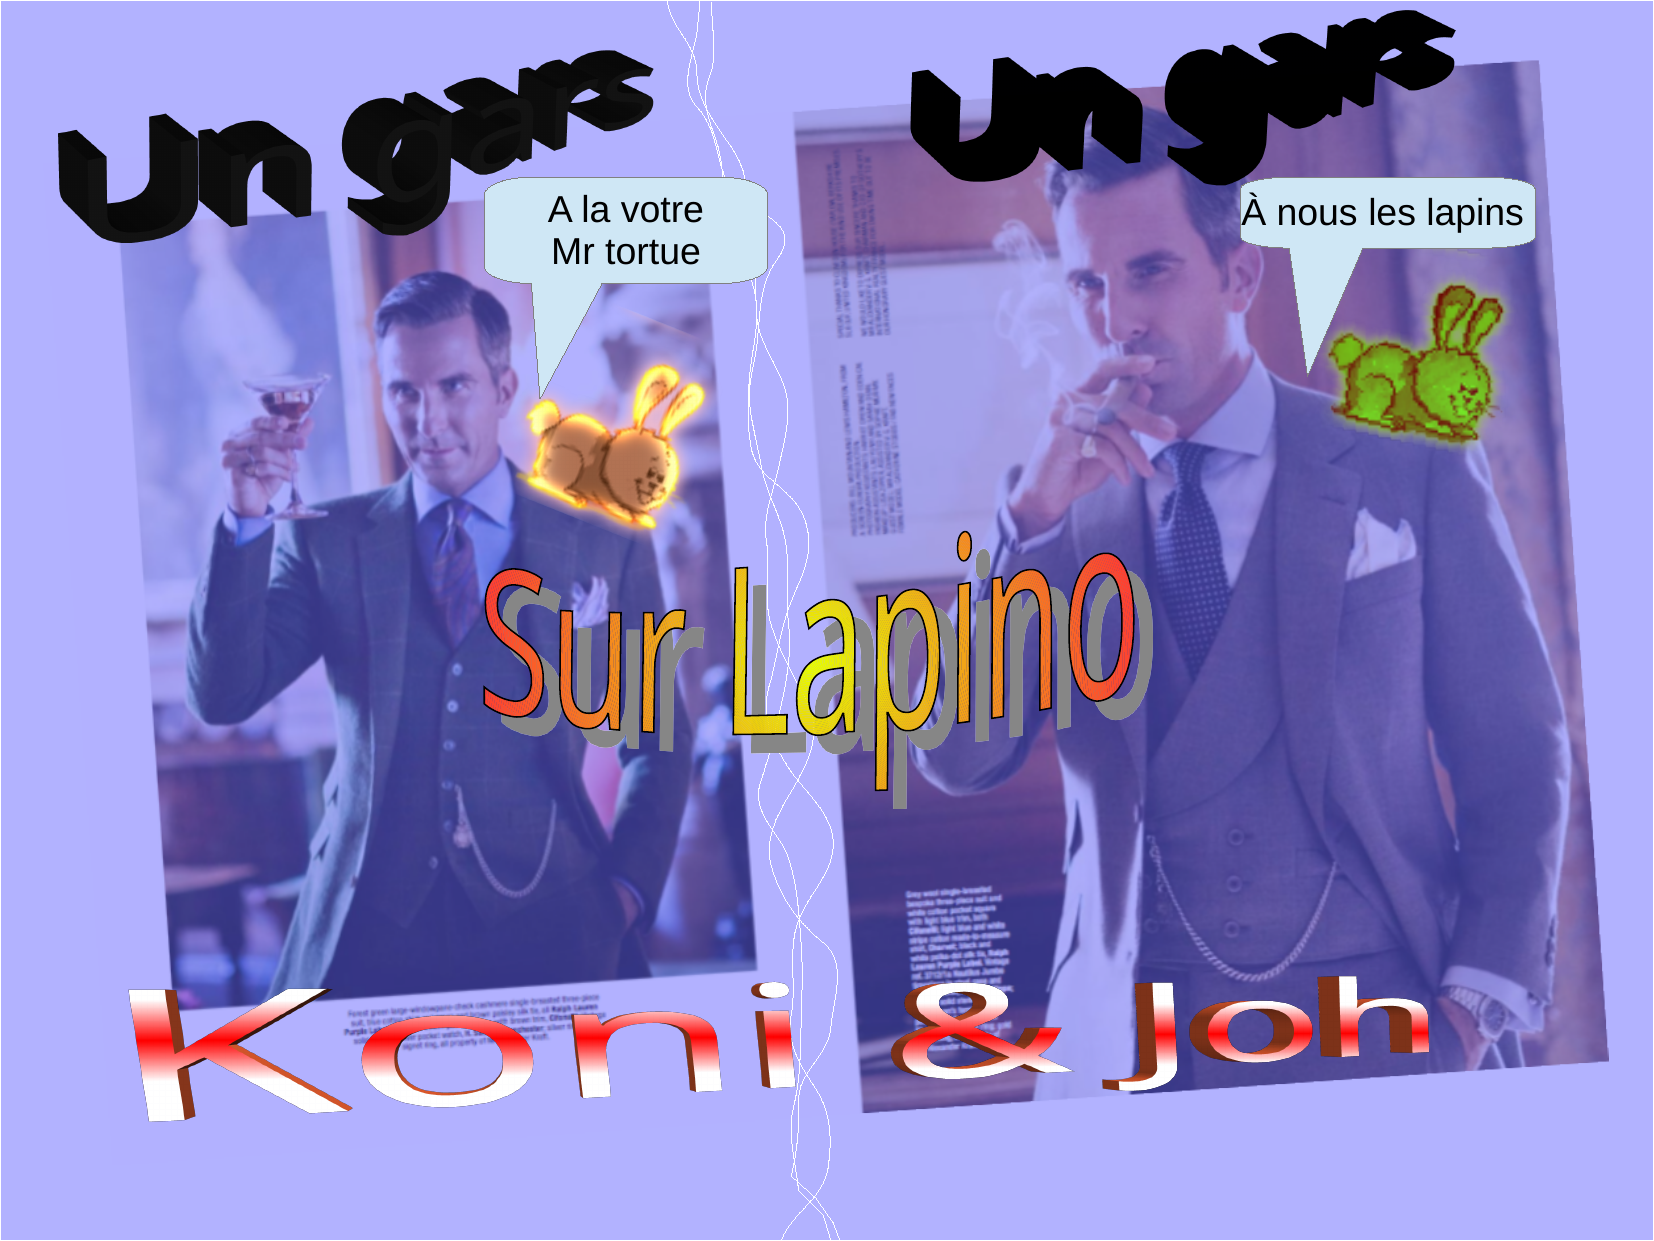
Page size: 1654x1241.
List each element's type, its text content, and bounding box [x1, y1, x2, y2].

text_box Sur Lapino [957, 582, 971, 724]
text_box Sur Lapino [957, 531, 972, 561]
text_box Sur Lapino [991, 569, 1052, 719]
picture [1299, 249, 1536, 461]
picture [484, 296, 747, 555]
text_box [0, 0, 1654, 1241]
text_box À nous les lapins [1240, 177, 1536, 377]
text_box Sur Lapino [1069, 553, 1134, 702]
text_box A la votre Mr tortue [484, 177, 768, 399]
text_box Sur Lapino [559, 610, 622, 731]
text_box Sur Lapino [484, 568, 544, 717]
text_box Sur Lapino [642, 609, 686, 733]
text_box Sur Lapino [875, 589, 940, 791]
text_box Sur Lapino [733, 567, 788, 735]
text_box Sur Lapino [796, 599, 855, 736]
